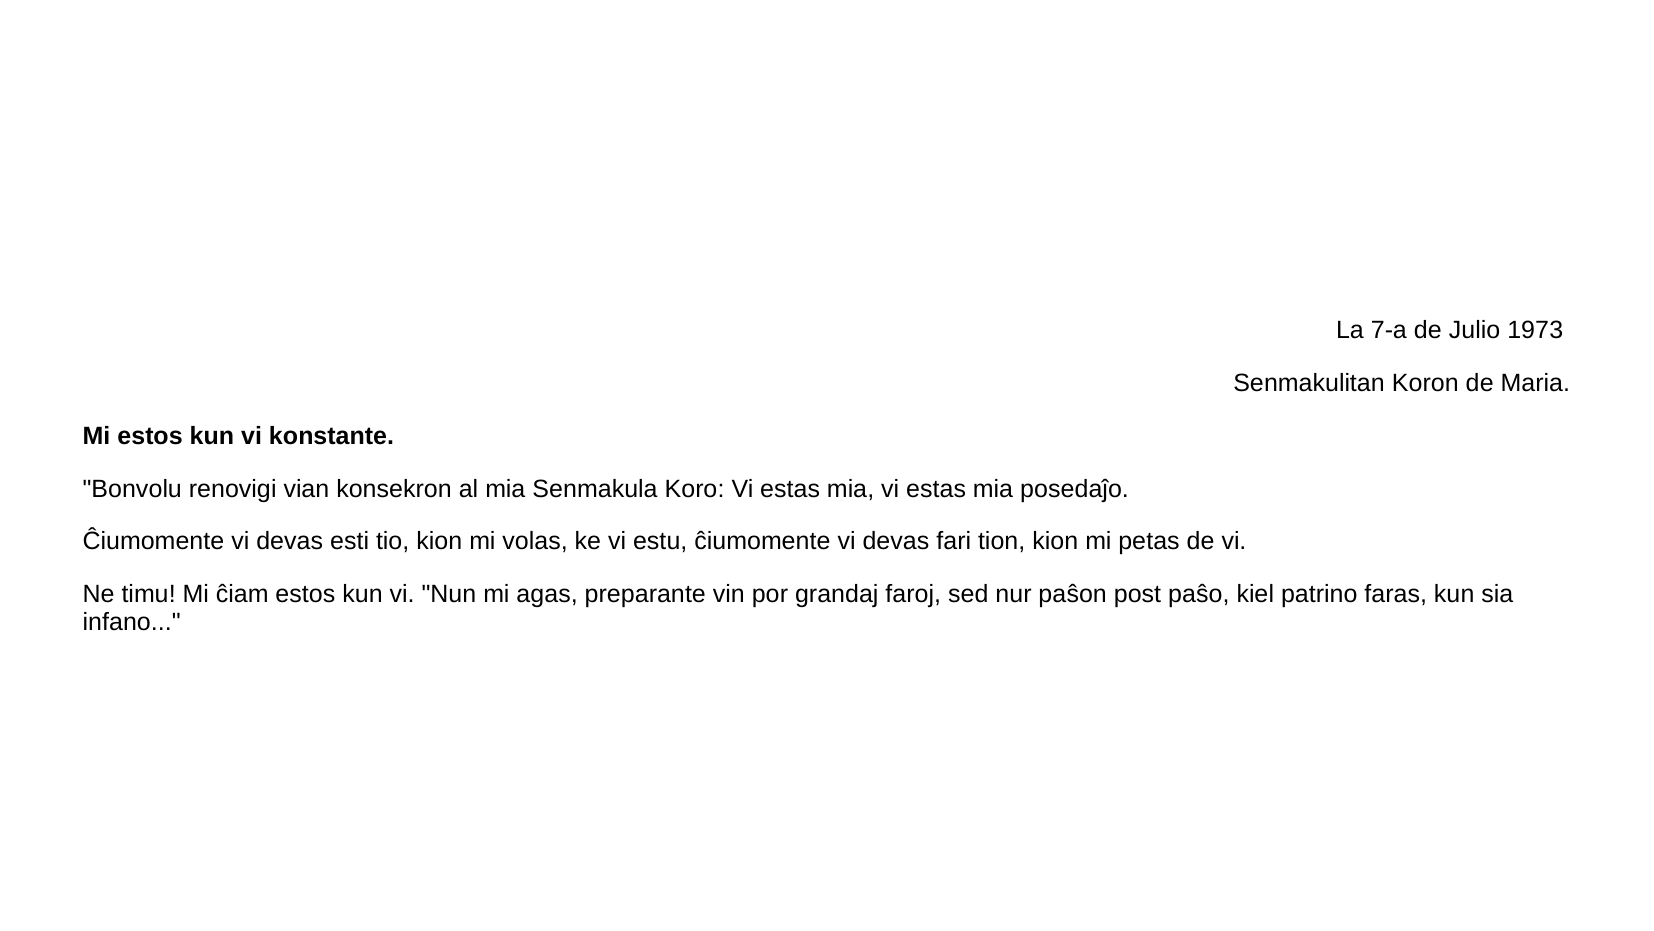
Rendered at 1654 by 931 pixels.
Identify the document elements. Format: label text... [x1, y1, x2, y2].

list La 7-a de Julio 1973 Senmakulitan Koron de Maria. Mi estos kun vi konstante. "Bonvolu renovigi vian konsekron al mia Senmakula Koro: Vi estas mia, vi estas mia posedaĵo. Ĉiumomente vi devas esti tio, kion mi volas, ke vi estu, ĉiumomente vi devas fari tion, kion mi petas de vi. Ne timu! Mi ĉiam estos kun vi. "Nun mi agas, preparante vin por grandaj faroj, sed nur paŝon post paŝo, kiel patrino faras, kun sia infano..." [82, 216, 1571, 756]
